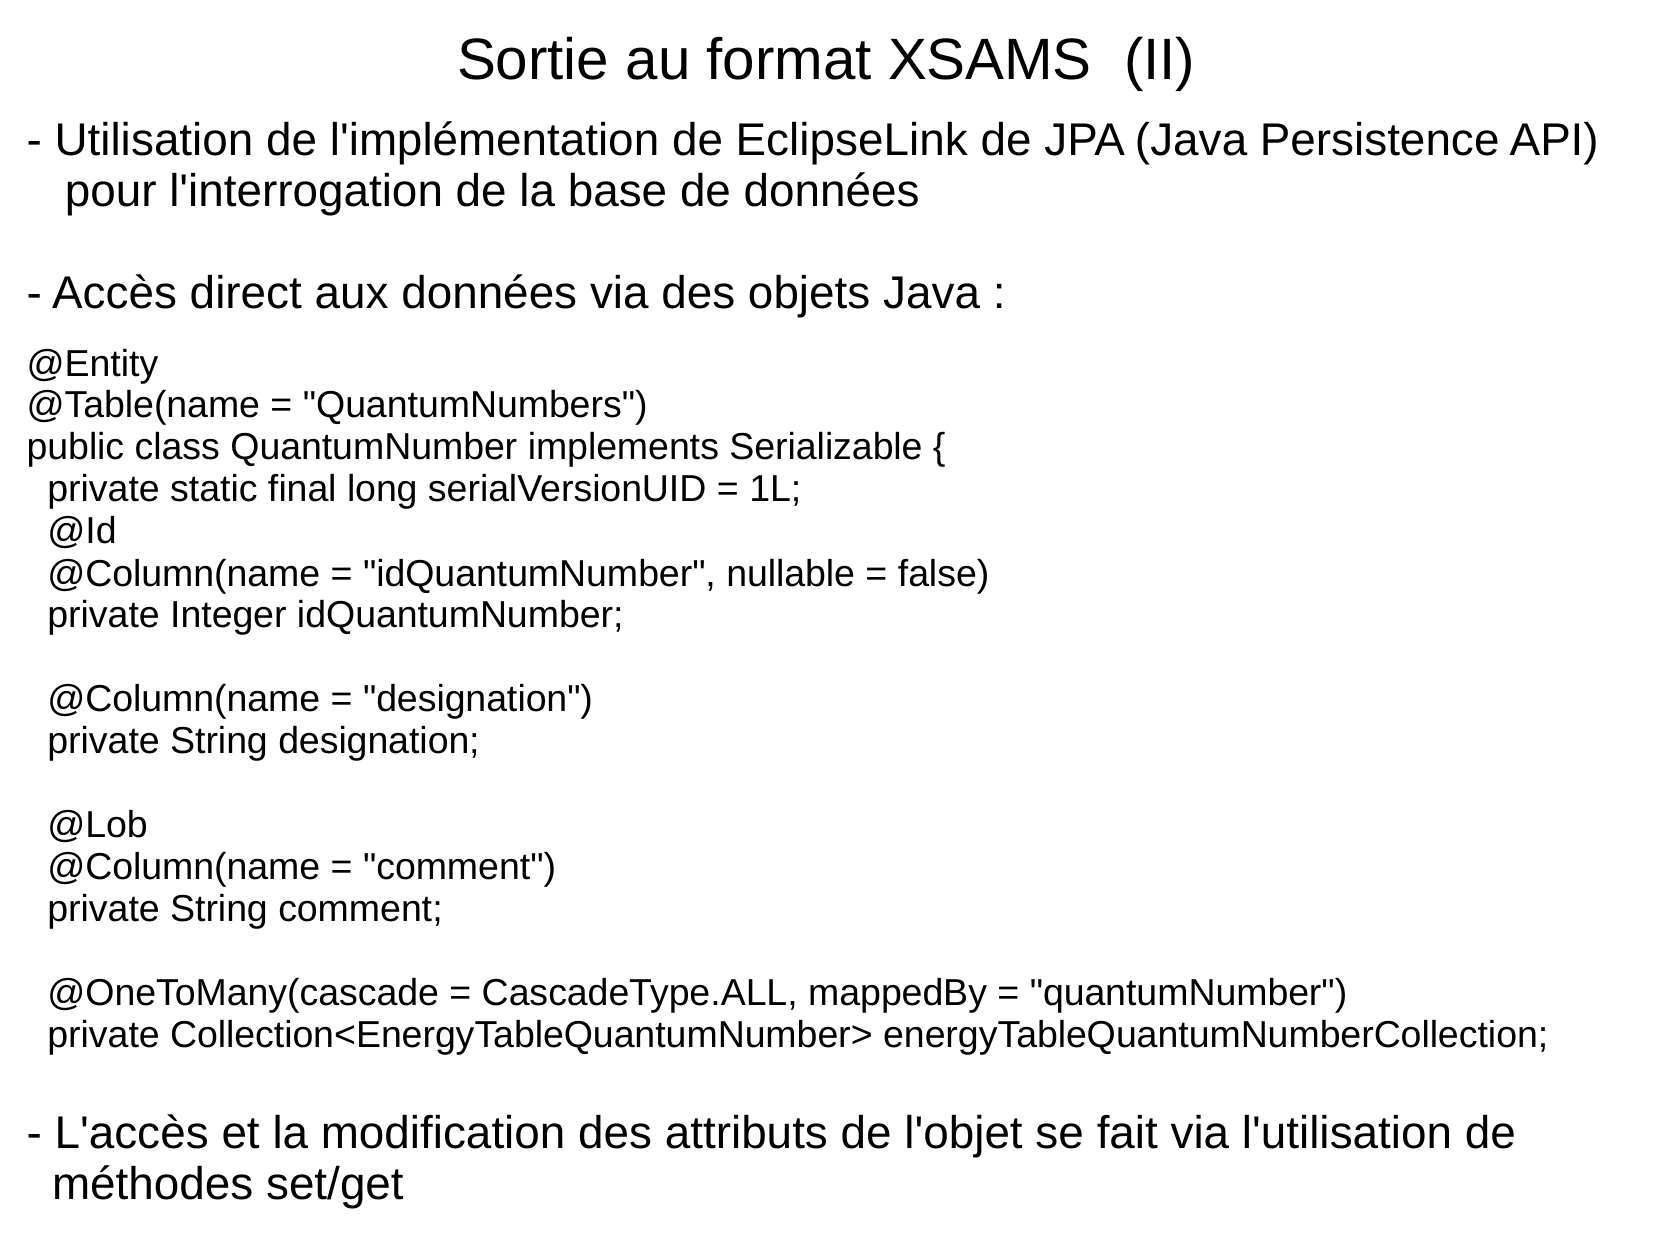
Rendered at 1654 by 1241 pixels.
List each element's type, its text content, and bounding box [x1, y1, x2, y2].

text_box - Utilisation de l'implémentation de EclipseLink de JPA (Java Persistence API) pour l'interrogation de la base de données - Accès direct aux données via des objets Java : @Entity @Table(name = "QuantumNumbers") public class QuantumNumber implements Serializable { private static final long serialVersionUID = 1L; @Id @Column(name = "idQuantumNumber", nullable = false) private Integer idQuantumNumber; @Column(name = "designation") private String designation; @Lob @Column(name = "comment") private String comment; @OneToMany(cascade = CascadeType.ALL, mappedBy = "quantumNumber") private Collection<EnergyTableQuantumNumber> energyTableQuantumNumberCollection; - L'accès et la modification des attributs de l'objet se fait via l'utilisation de méthodes set/get [11, 106, 1654, 1218]
text_box Sortie au format XSAMS (II) [280, 19, 1374, 100]
